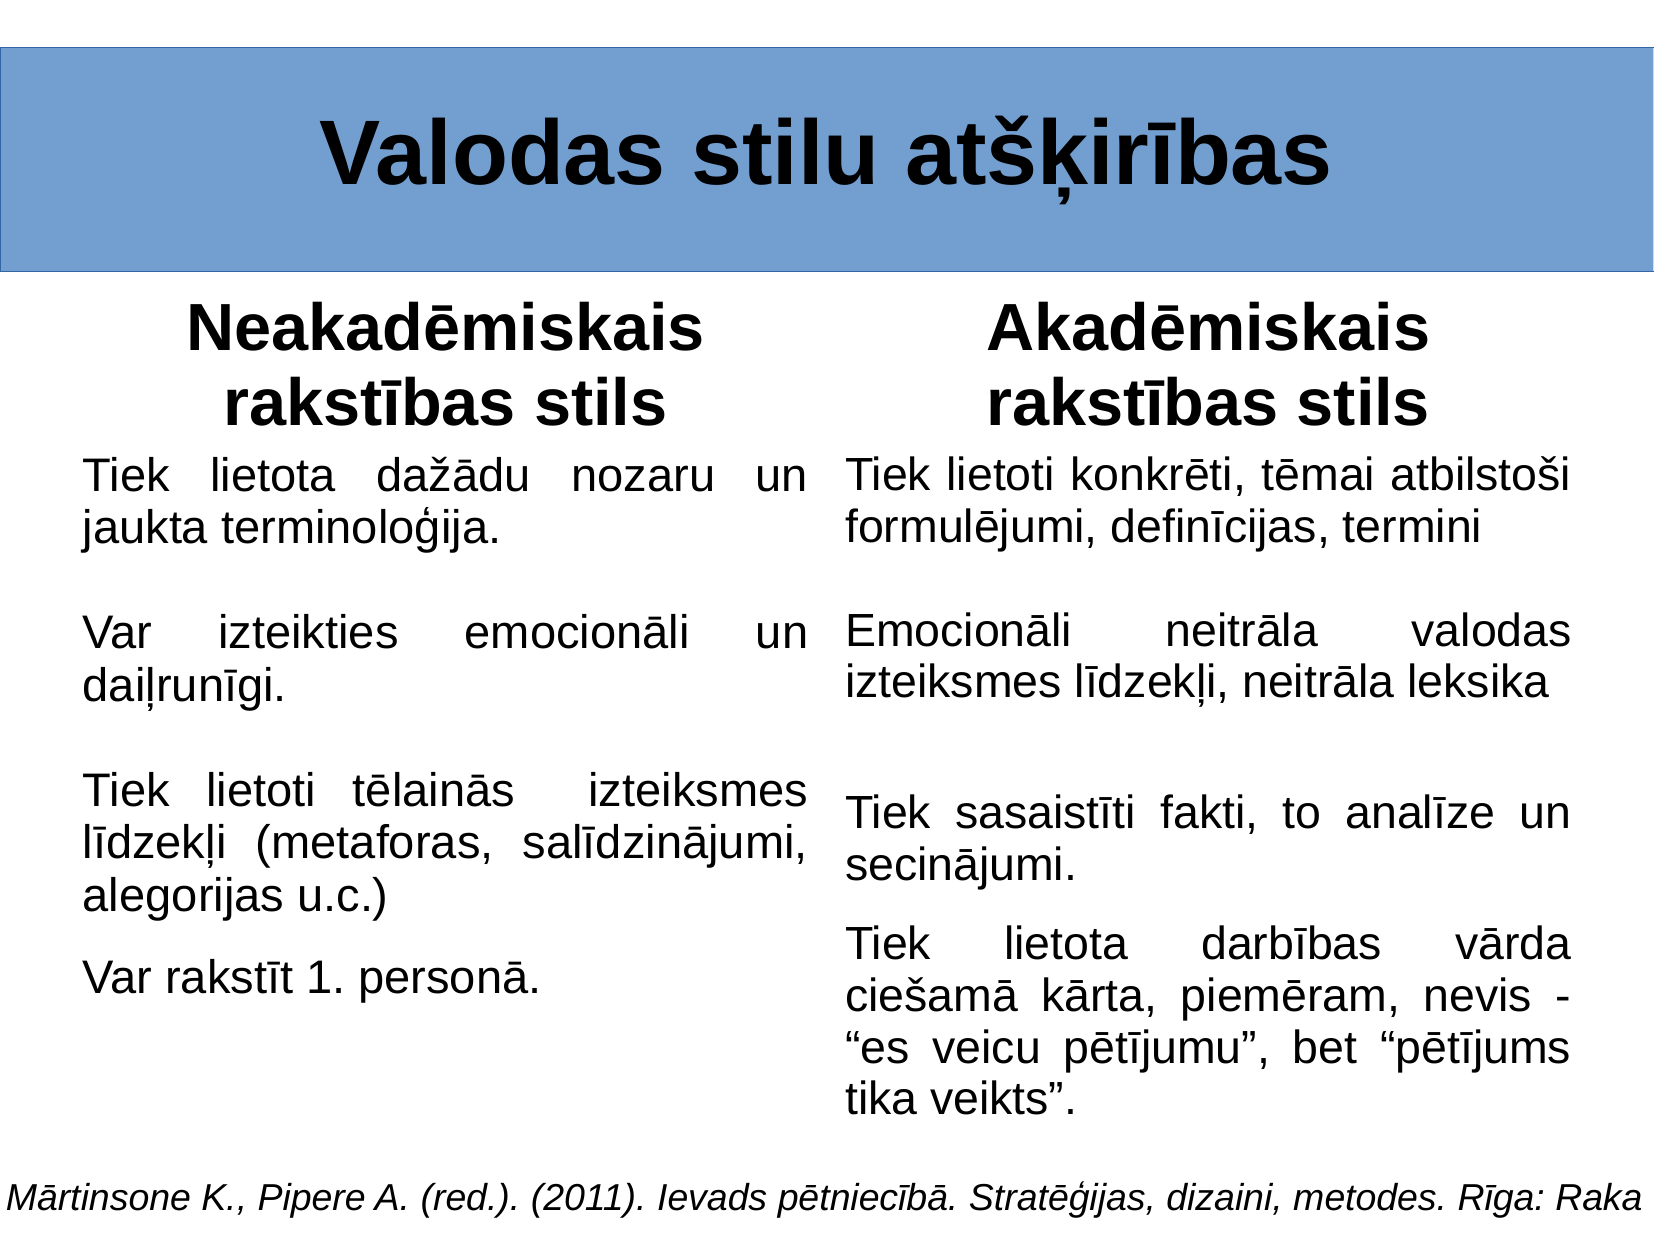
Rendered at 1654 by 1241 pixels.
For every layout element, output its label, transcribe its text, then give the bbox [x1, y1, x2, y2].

list Neakadēmiskais rakstības stils [82, 290, 809, 448]
list Tiek lietoti konkrēti, tēmai atbilstoši formulējumi, definīcijas, termini Emocionāli neitrāla valodas izteiksmes līdzekļi, neitrāla leksika Tiek sasaistīti fakti, to analīze un secinājumi. Tiek lietota darbības vārda ciešamā kārta, piemēram, nevis - “es veicu pētījumu”, bet “pētījums tika veikts”. [845, 448, 1572, 1134]
list Tiek lietota dažādu nozaru un jaukta terminoloģija. Var izteikties emocionāli un daiļrunīgi. Tiek lietoti tēlainās izteiksmes līdzekļi (metaforas, salīdzinājumi, alegorijas u.c.) Var rakstīt 1. personā. [82, 448, 809, 1146]
title Valodas stilu atšķirības [82, 49, 1571, 257]
text_box [0, 47, 1654, 272]
list Akadēmiskais rakstības stils [845, 290, 1572, 448]
text_box Mārtinsone K., Pipere A. (red.). (2011). Ievads pētniecībā. Stratēģijas, dizaini, metodes. Rīga: Raka [0, 1169, 1654, 1227]
